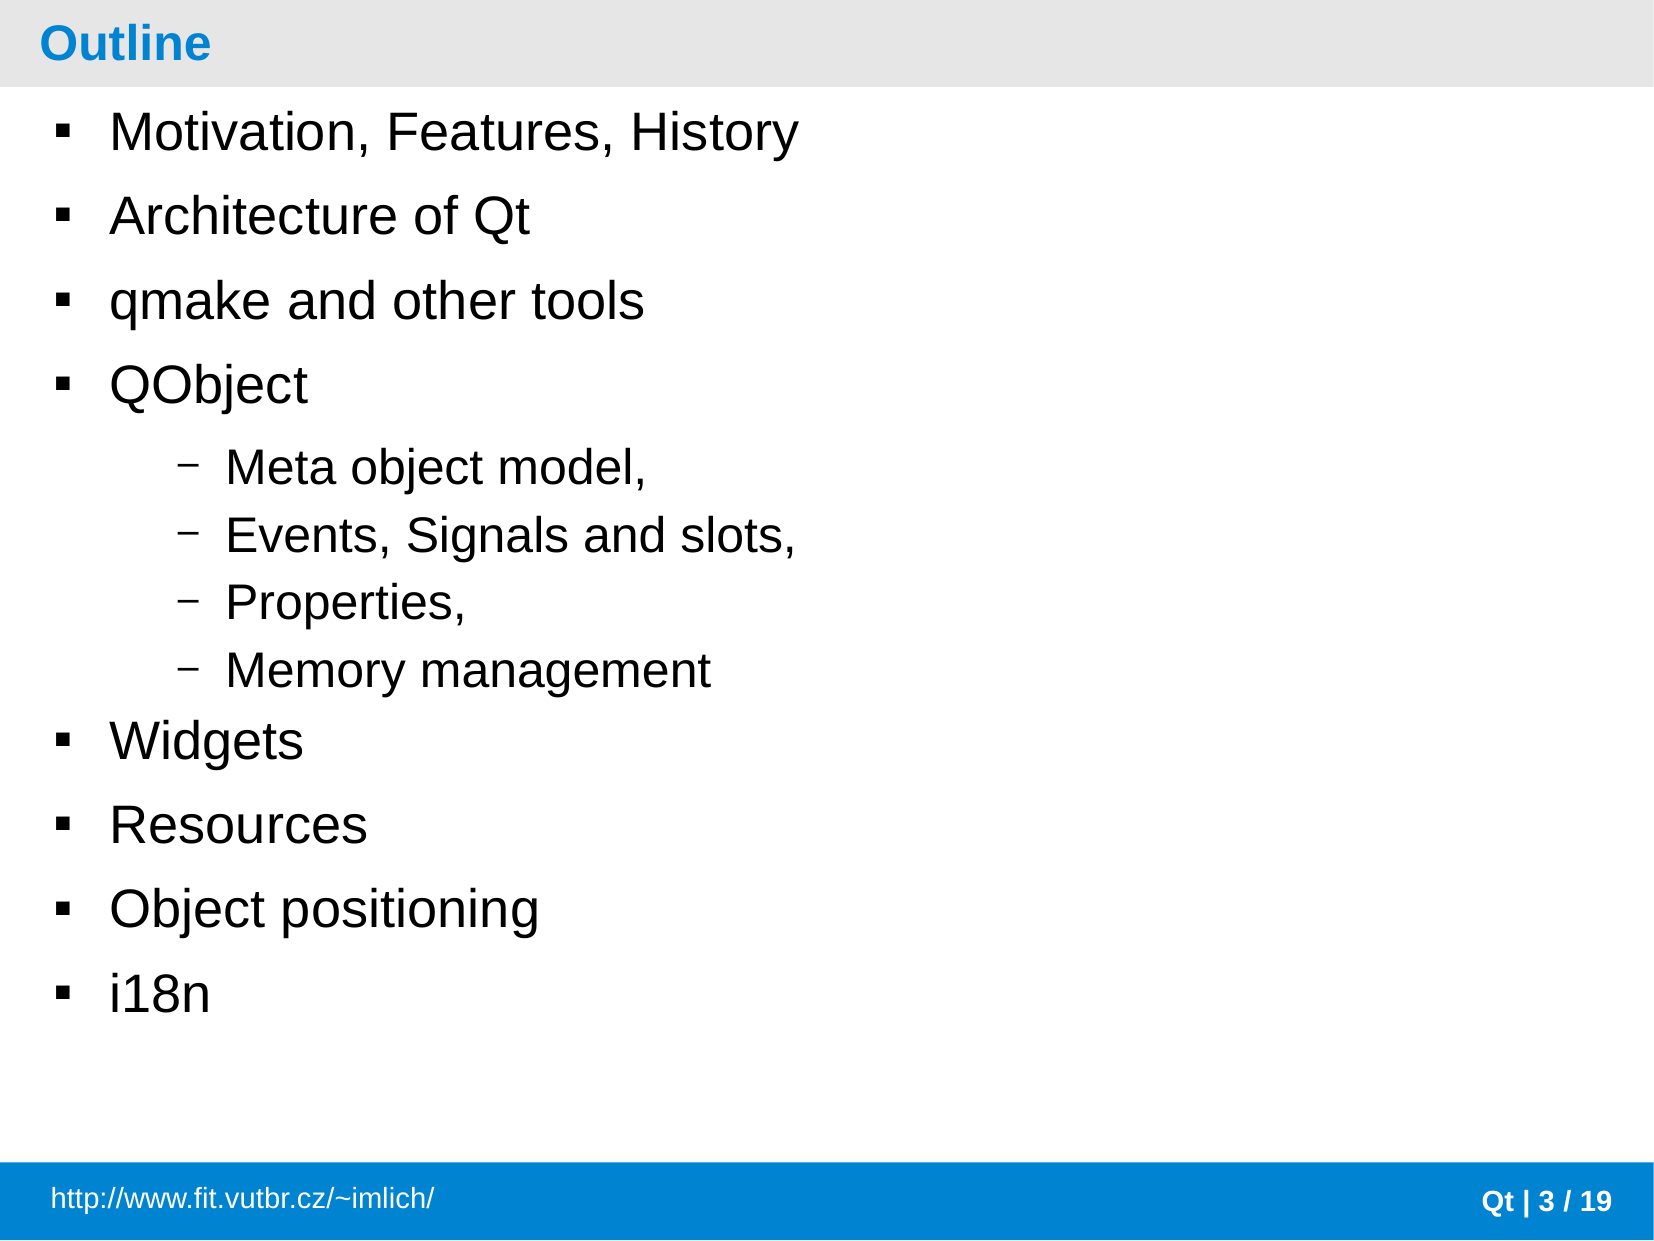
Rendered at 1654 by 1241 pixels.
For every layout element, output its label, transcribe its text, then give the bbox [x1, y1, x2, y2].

title Outline [39, 5, 1615, 81]
list Motivation, Features, History Architecture of Qt qmake and other tools QObject Meta object model, Events, Signals and slots, Properties, Memory management Widgets Resources Object positioning i18n [38, 101, 1616, 1126]
